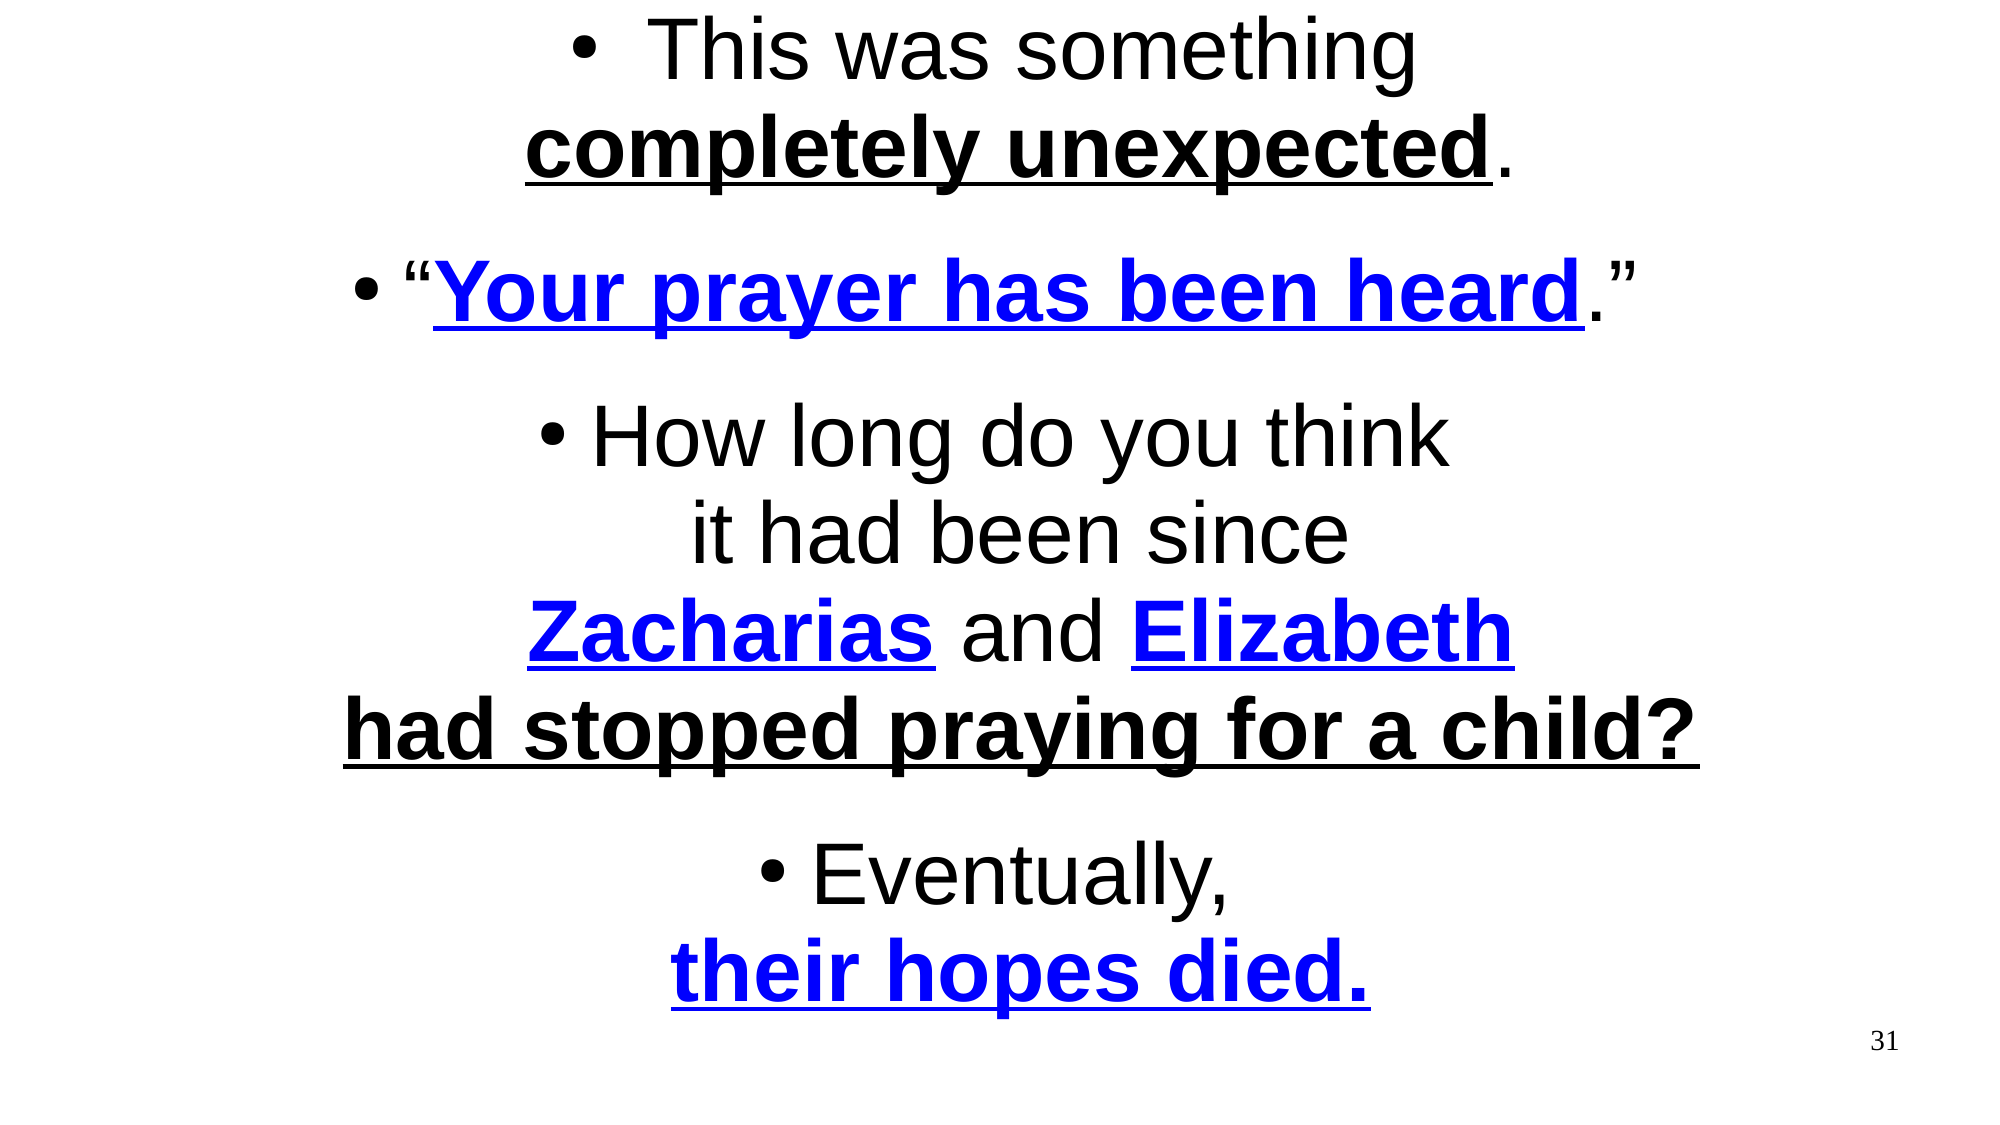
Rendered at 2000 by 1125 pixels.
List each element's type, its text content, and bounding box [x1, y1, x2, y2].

list This was something completely unexpected. “Your prayer has been heard.” How long do you think it had been since Zacharias and Elizabeth had stopped praying for a child? Eventually, their hopes died. [0, 0, 1996, 1123]
